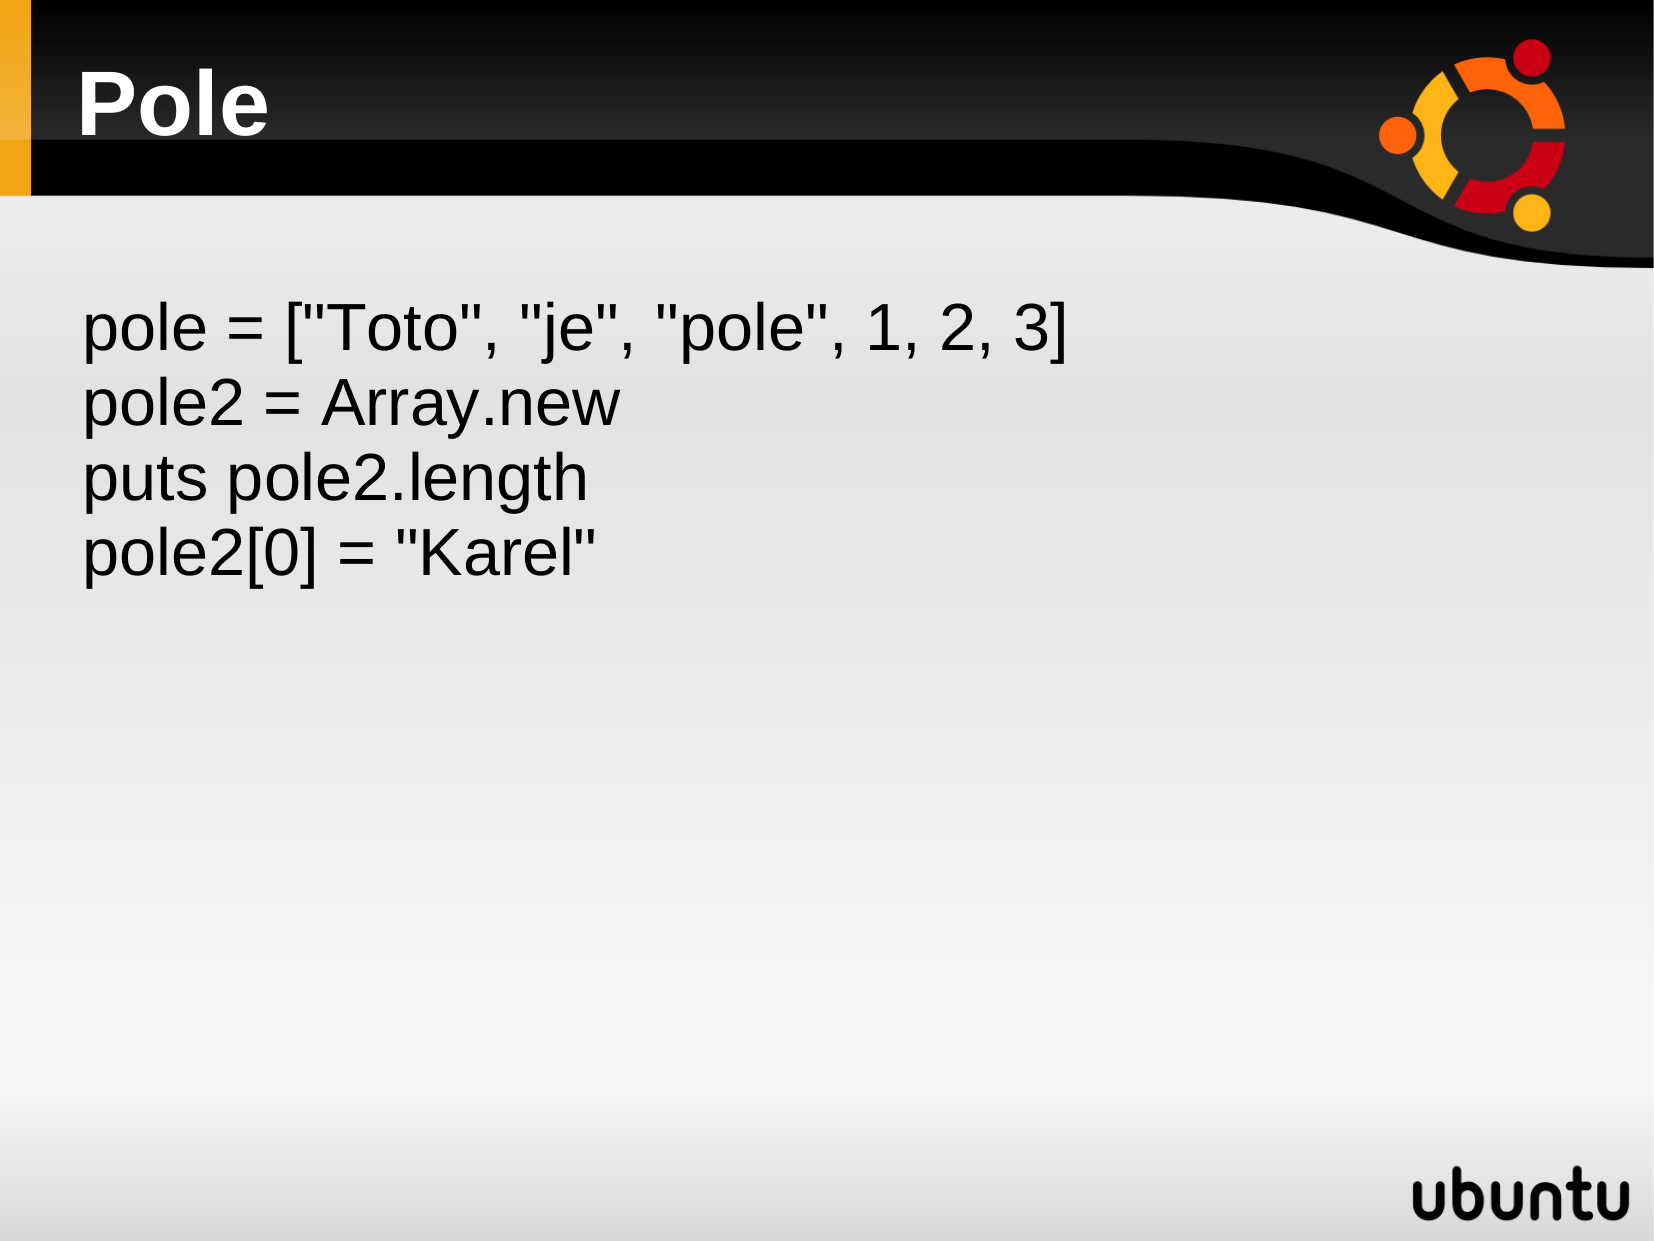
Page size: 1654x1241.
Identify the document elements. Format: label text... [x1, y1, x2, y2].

picture [0, 0, 1654, 1241]
list pole = ["Toto", "je", "pole", 1, 2, 3] pole2 = Array.new puts pole2.length pole2[0] = "Karel" [82, 290, 1571, 1109]
title Pole [76, 0, 1565, 208]
